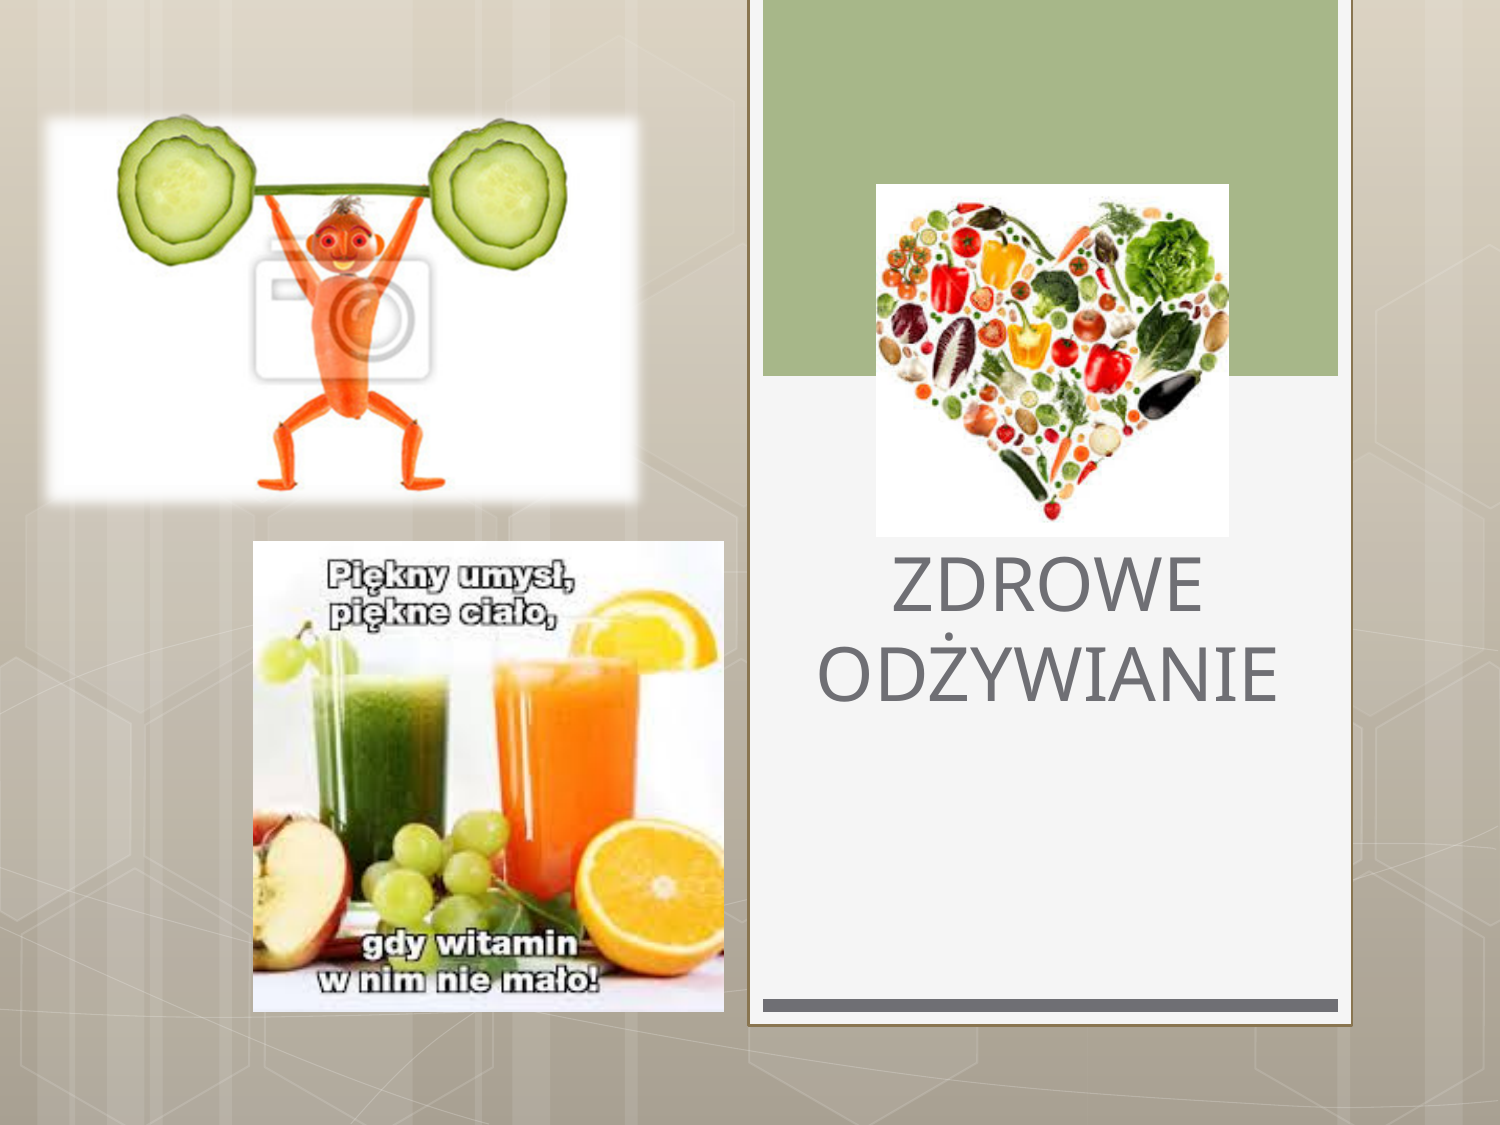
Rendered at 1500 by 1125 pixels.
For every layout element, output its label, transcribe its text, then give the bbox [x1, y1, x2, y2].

picture [876, 184, 1229, 537]
picture [29, 101, 655, 520]
title ZDROWE ODŻYWIANIE [776, 444, 1321, 724]
picture [253, 541, 724, 1012]
